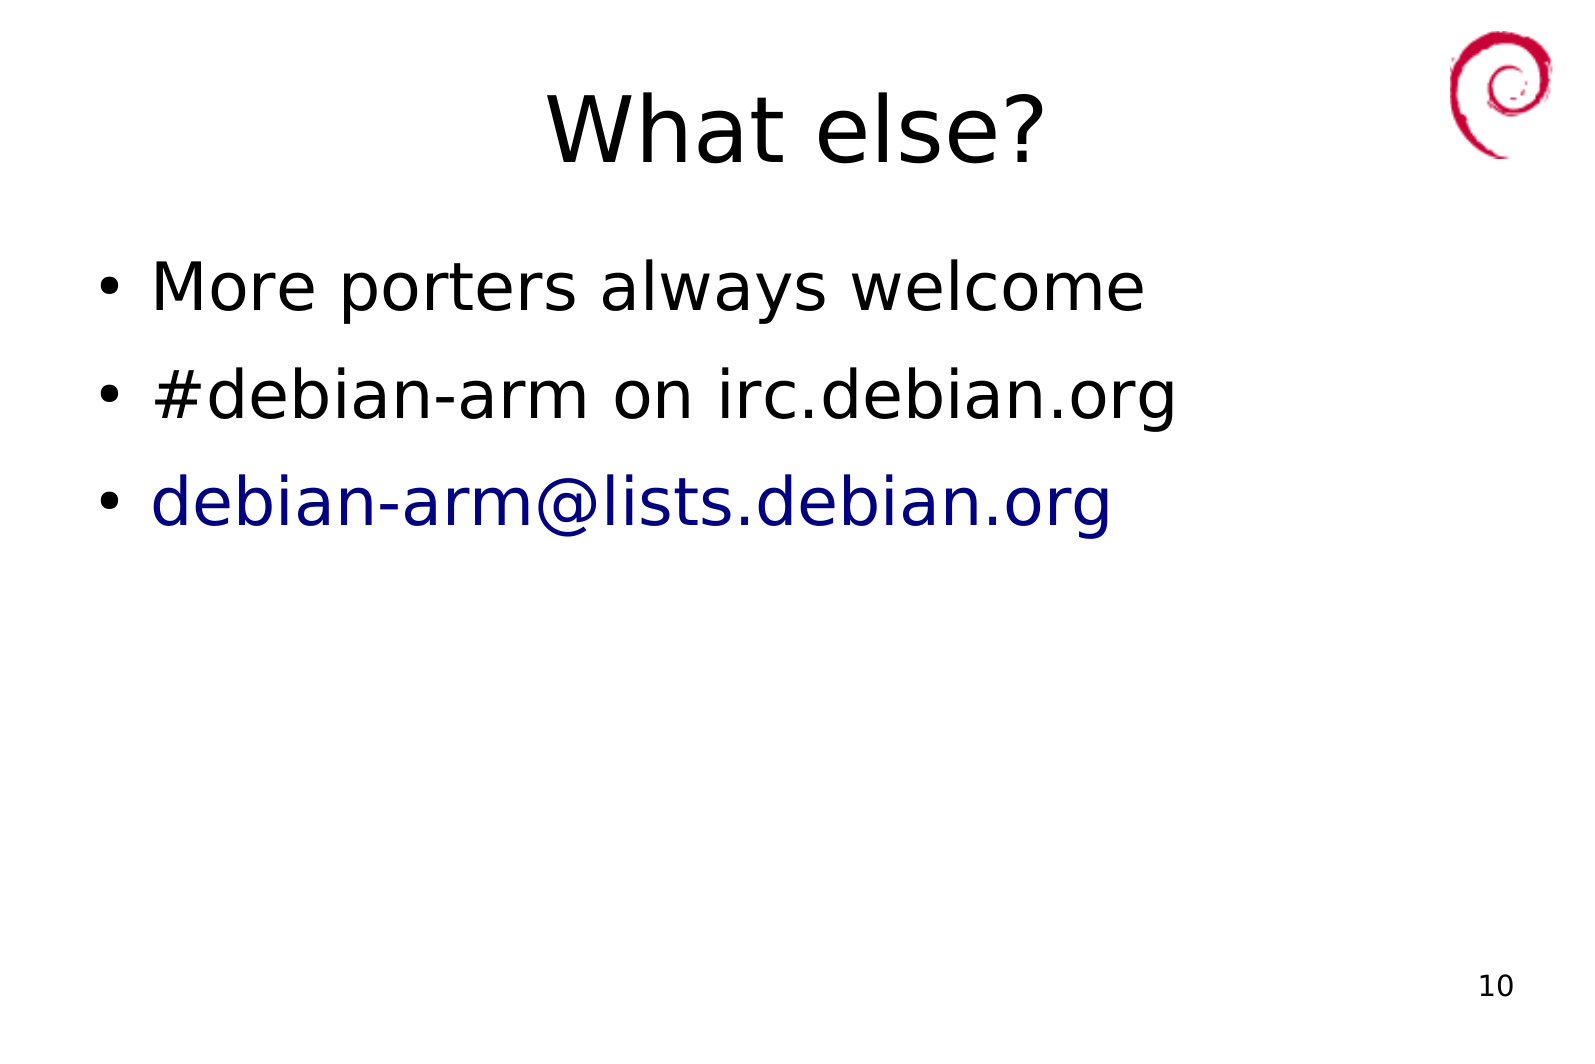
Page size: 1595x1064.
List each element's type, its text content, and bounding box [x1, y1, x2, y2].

list More porters always welcome #debian-arm on irc.debian.org debian-arm@lists.debian.org [79, 248, 1515, 951]
title What else? [79, 42, 1515, 220]
picture [1450, 31, 1555, 159]
